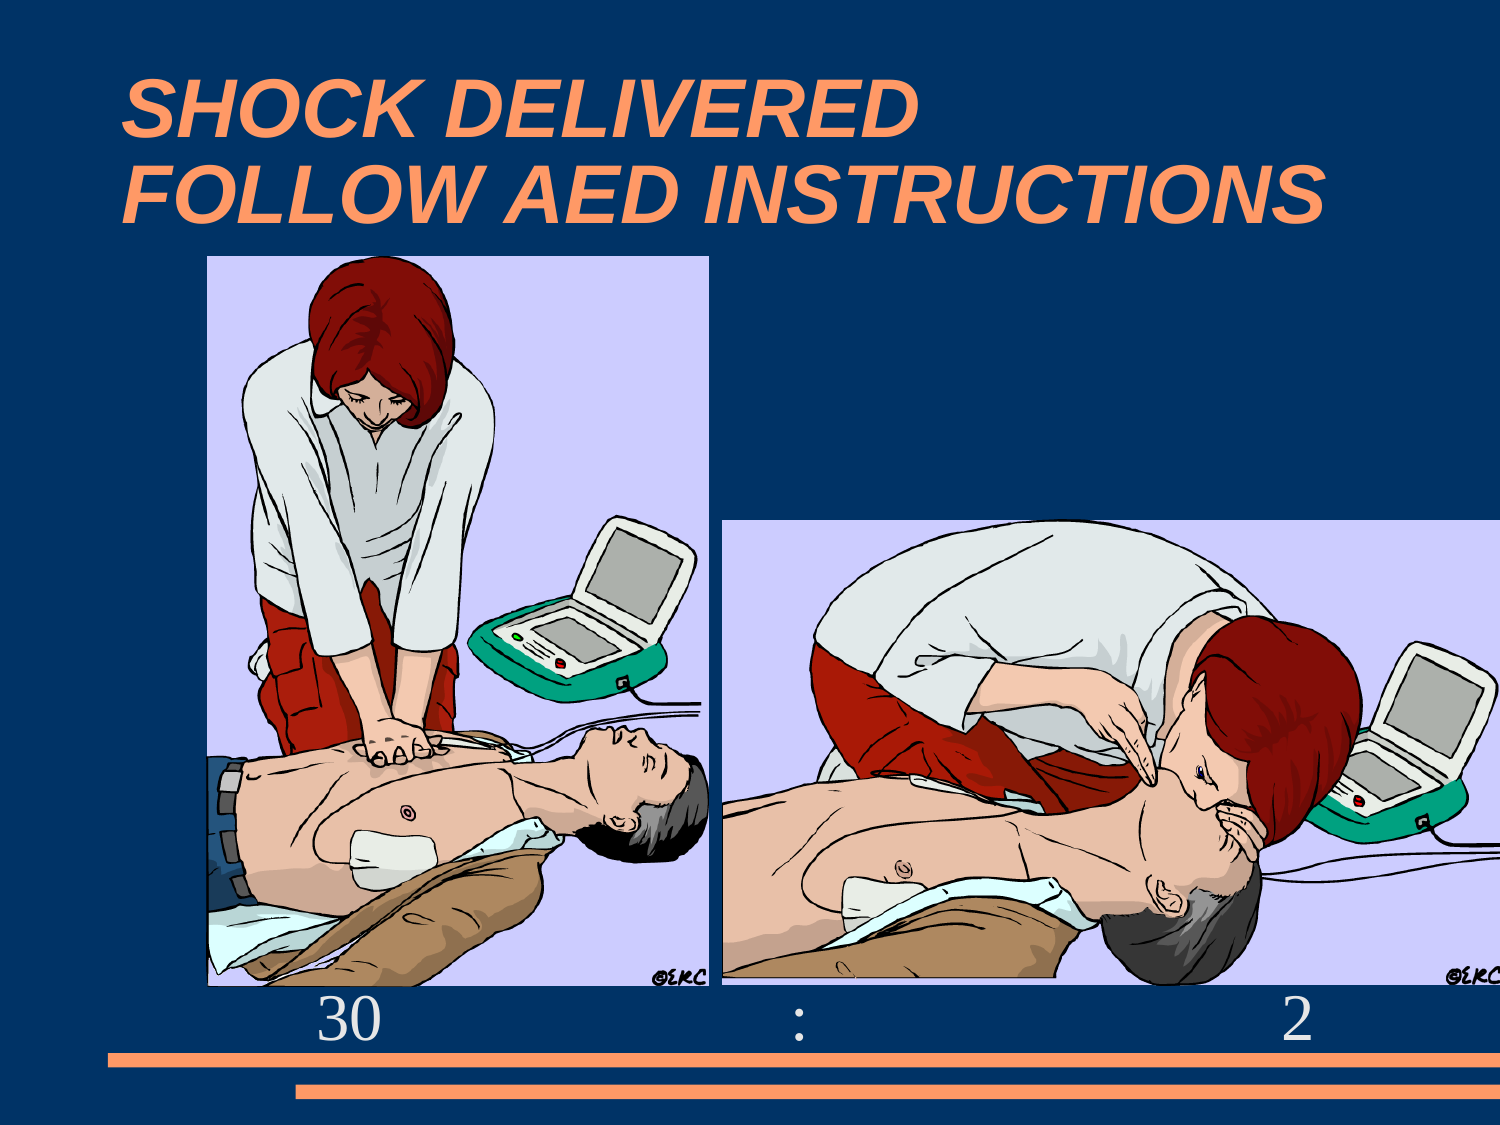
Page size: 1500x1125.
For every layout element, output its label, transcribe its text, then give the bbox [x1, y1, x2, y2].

picture [722, 519, 1500, 986]
list 30 : 2 [96, 980, 1500, 1065]
title SHOCK DELIVERED FOLLOW AED INSTRUCTIONS [121, 47, 1500, 253]
picture [206, 256, 709, 987]
